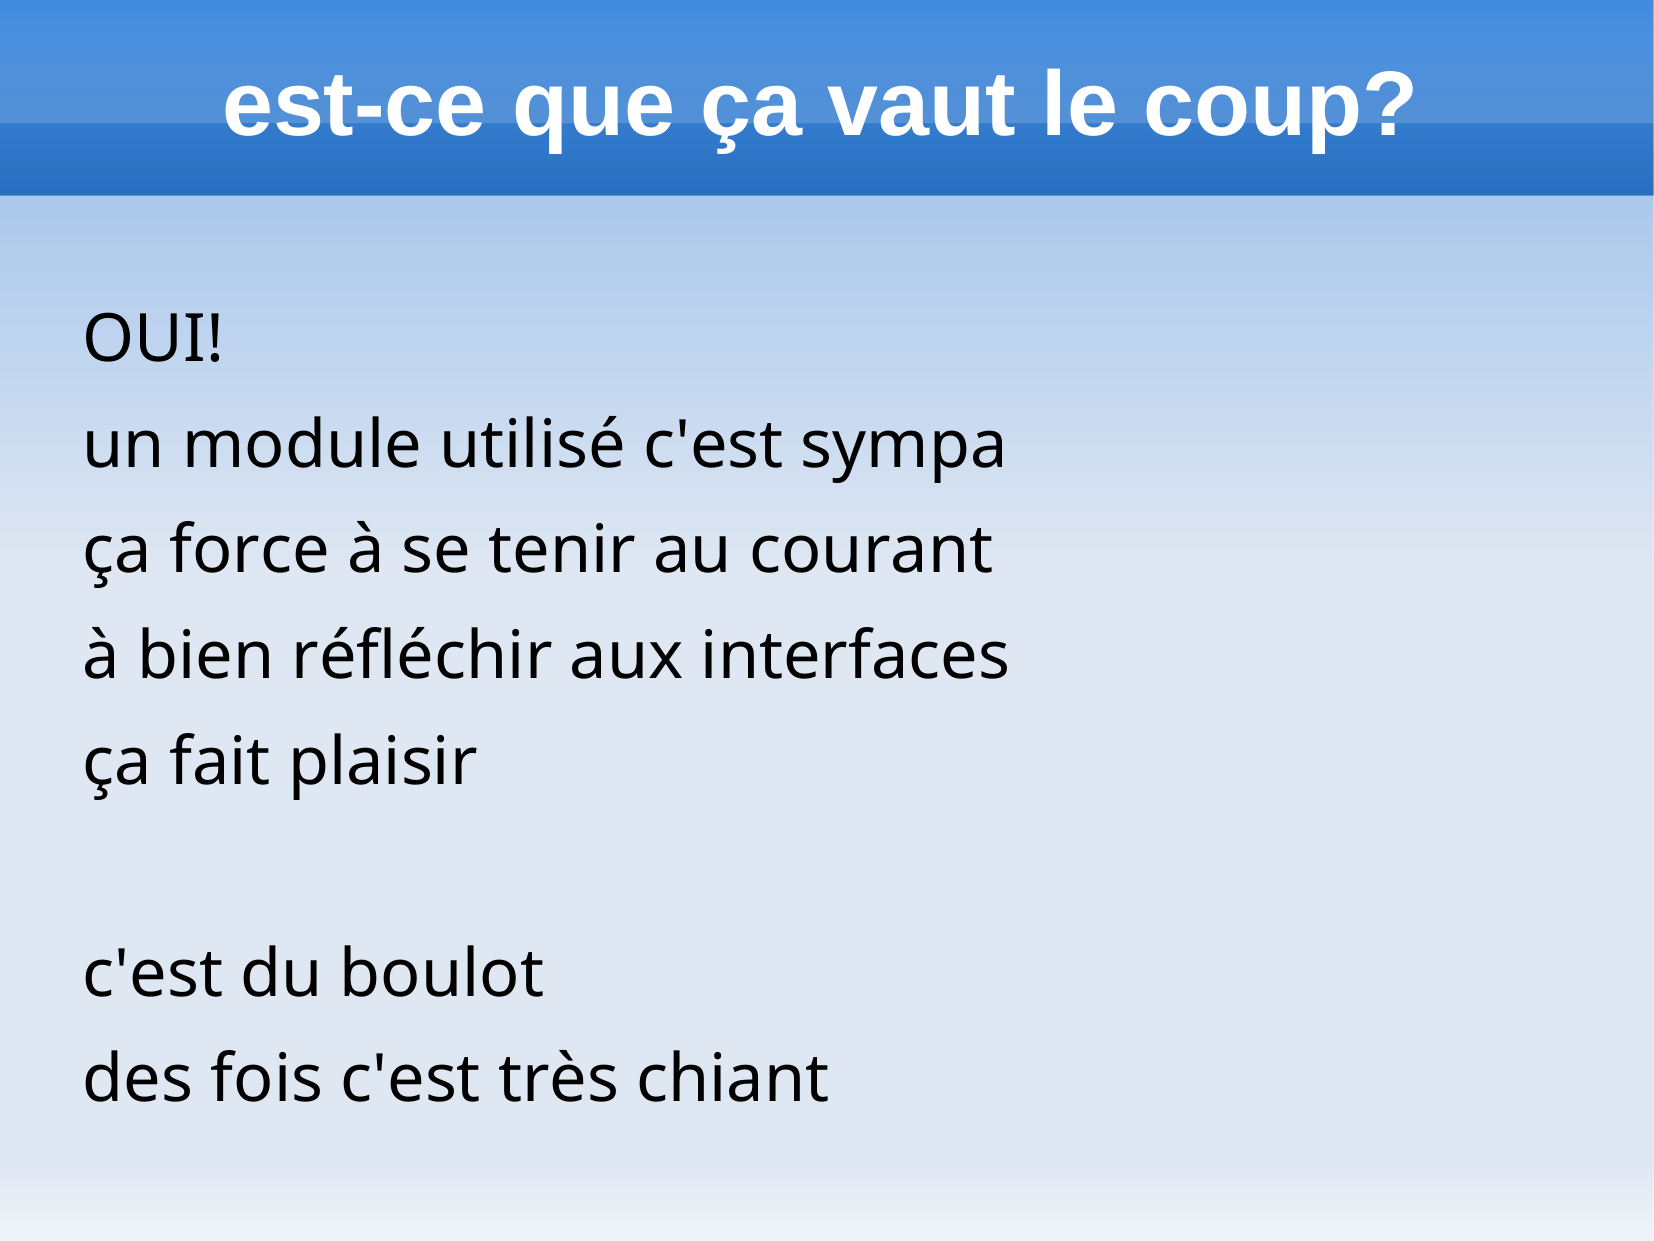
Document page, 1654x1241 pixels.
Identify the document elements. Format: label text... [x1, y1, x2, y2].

list OUI! un module utilisé c'est sympa ça force à se tenir au courant à bien réfléchir aux interfaces ça fait plaisir c'est du boulot des fois c'est très chiant ça permet de causer dans les conférences [82, 290, 1571, 1108]
picture [0, 0, 1654, 1241]
title est-ce que ça vaut le coup? [76, 7, 1565, 200]
